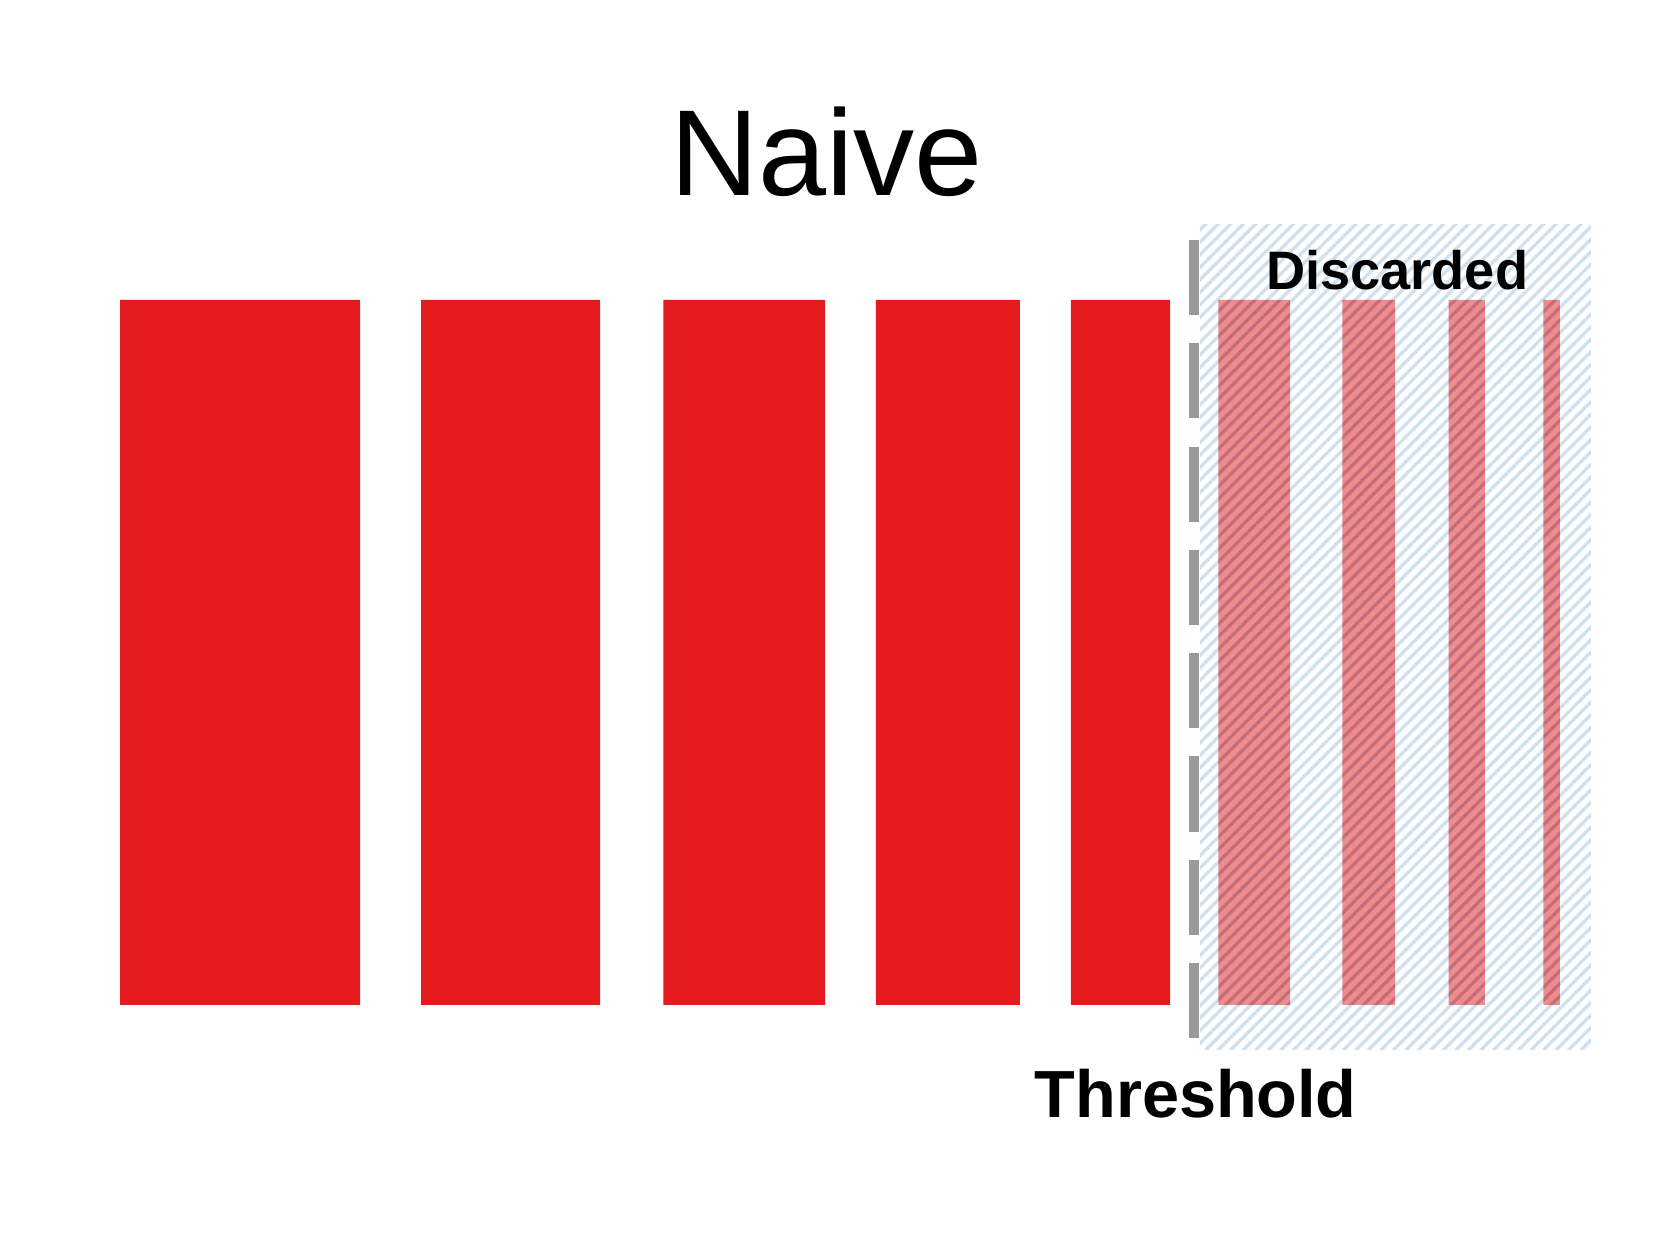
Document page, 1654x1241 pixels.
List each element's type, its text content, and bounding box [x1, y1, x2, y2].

text_box [120, 299, 361, 1005]
title Naive [82, 49, 1571, 257]
text_box Discarded [1251, 232, 1544, 299]
text_box [663, 299, 826, 1005]
text_box [421, 299, 601, 1005]
text_box Threshold [1020, 1050, 1372, 1128]
text_box [1070, 299, 1171, 1005]
text_box [875, 299, 1020, 1005]
picture [1200, 224, 1591, 1051]
